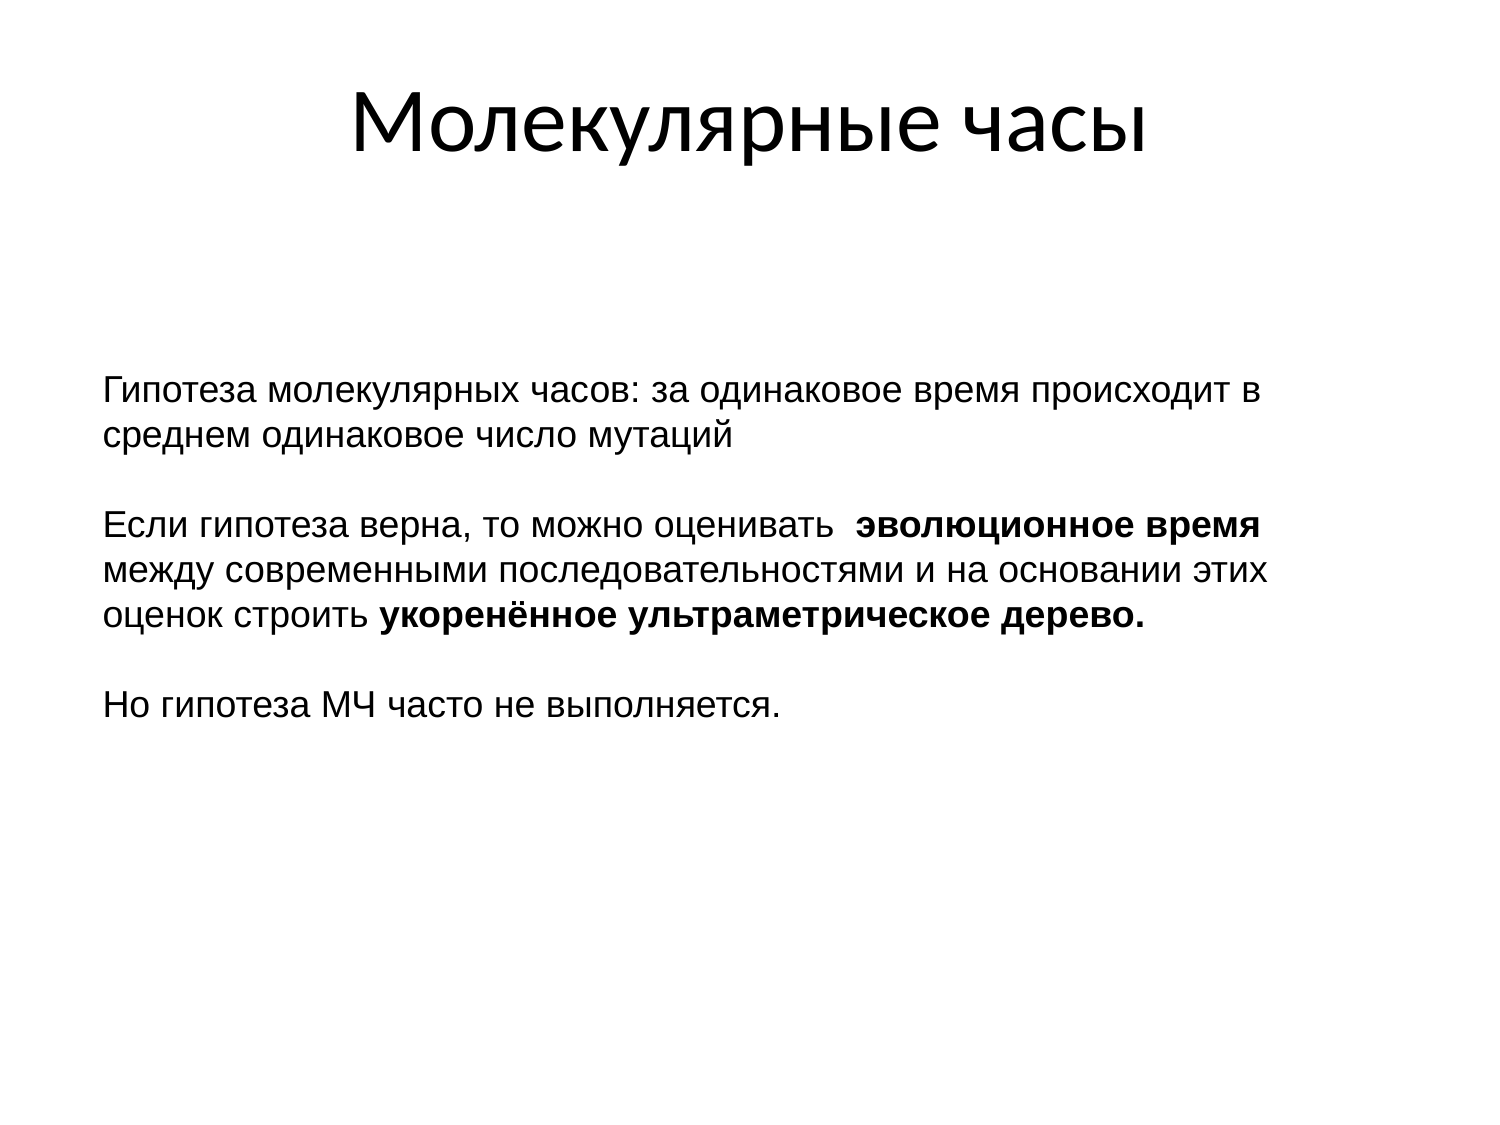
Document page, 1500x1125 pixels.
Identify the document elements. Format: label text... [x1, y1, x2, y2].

title Молекулярные часы [75, 45, 1425, 233]
text_box Гипотеза молекулярных часов: за одинаковое время происходит в среднем одинаковое число мутаций Если гипотеза верна, то можно оценивать эволюционное время между современными последовательностями и на основании этих оценок строить укоренённое ультраметрическое дерево. Но гипотеза МЧ часто не выполняется. [87, 350, 1325, 733]
